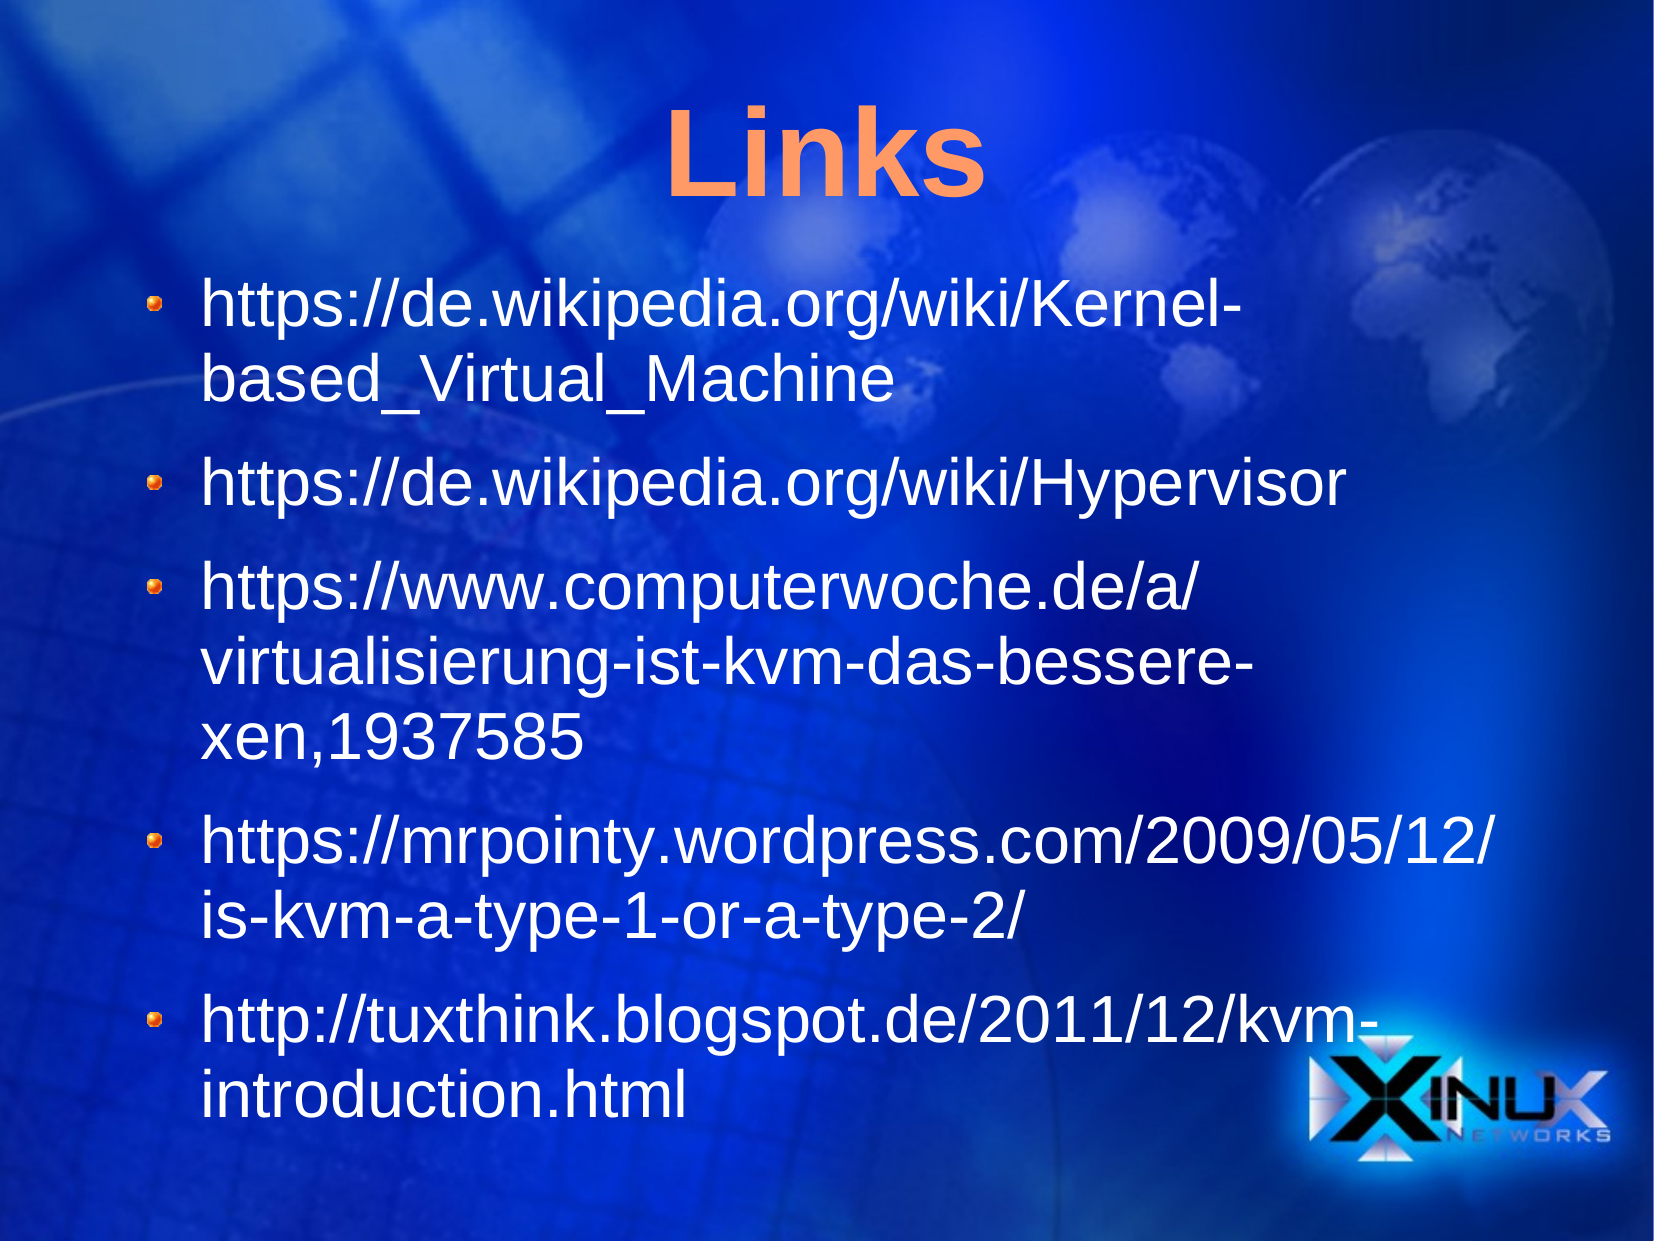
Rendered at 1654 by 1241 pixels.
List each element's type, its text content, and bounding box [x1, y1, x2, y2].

picture [0, 0, 1654, 1241]
picture [339, 1085, 357, 1113]
list https://de.wikipedia.org/wiki/Kernel-based_Virtual_Machine https://de.wikipedia.org/wiki/Hypervisor https://www.computerwoche.de/a/virtualisierung-ist-kvm-das-bessere-xen,1937585 https://mrpointy.wordpress.com/2009/05/12/is-kvm-a-type-1-or-a-type-2/ http://tuxthink.blogspot.de/2011/12/kvm-introduction.html [59, 265, 1548, 1070]
title Links [82, 0, 1571, 314]
